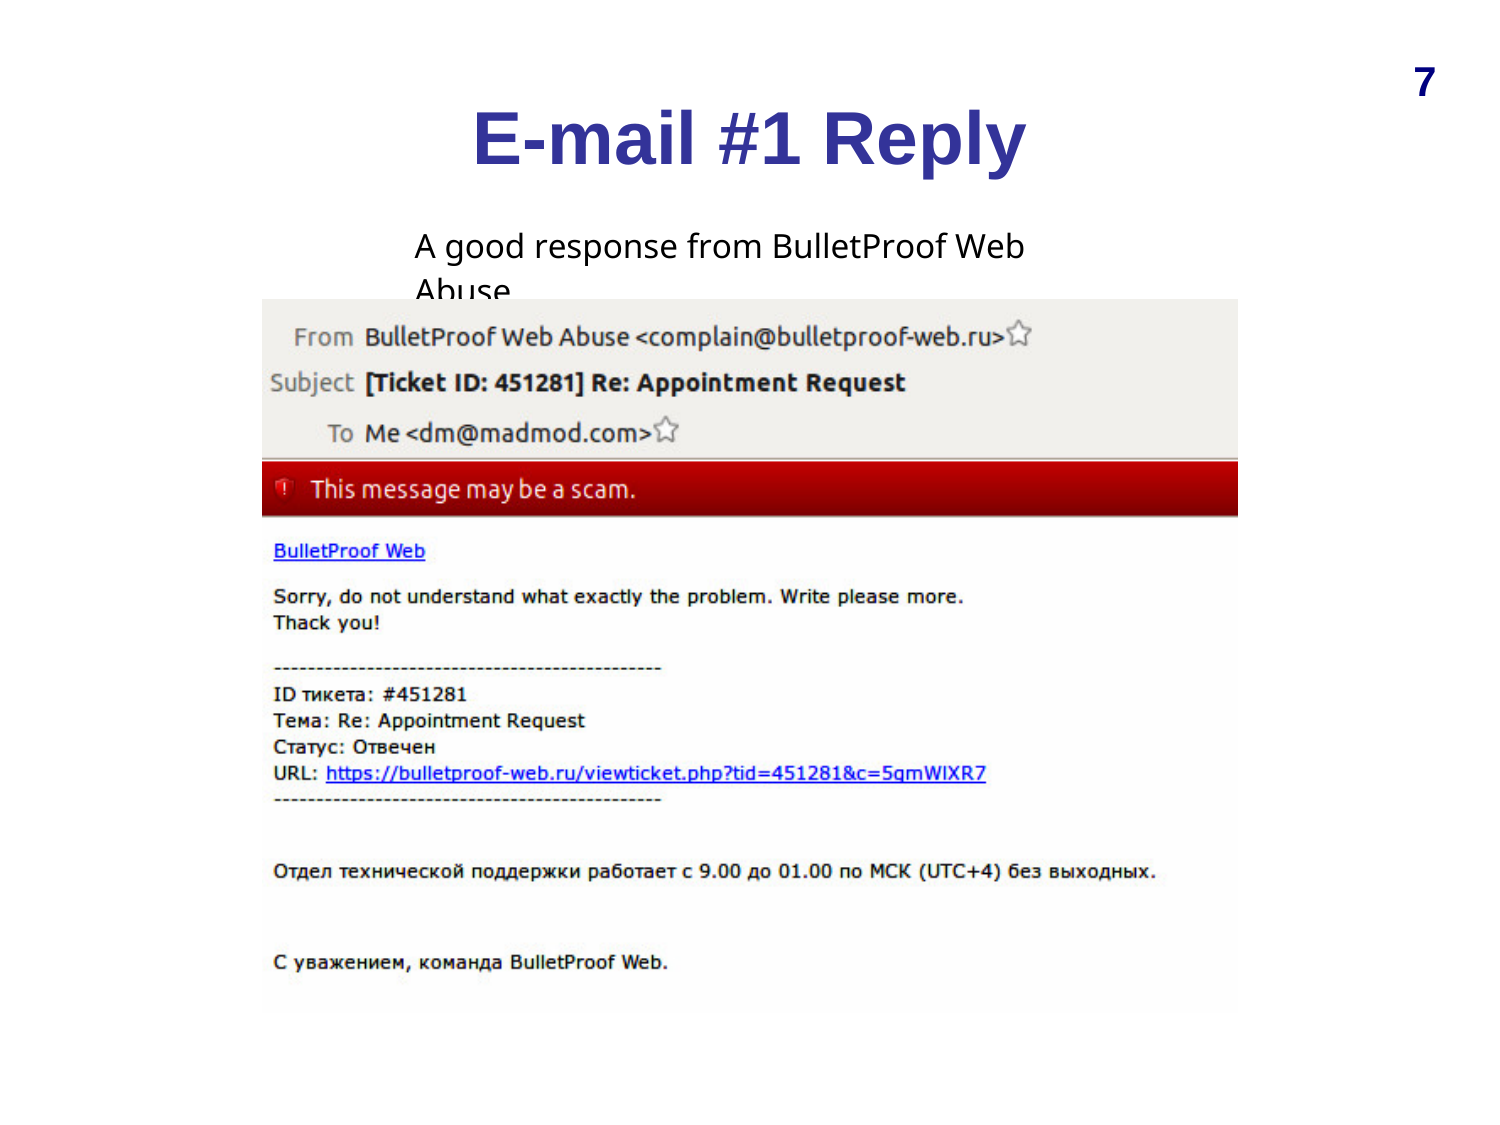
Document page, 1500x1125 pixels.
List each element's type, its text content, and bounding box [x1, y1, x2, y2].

picture [262, 299, 1238, 1013]
text_box 7 [1387, 47, 1463, 113]
list A good response from BulletProof Web Abuse [358, 222, 1109, 263]
title E-mail #1 Reply [75, 45, 1426, 233]
